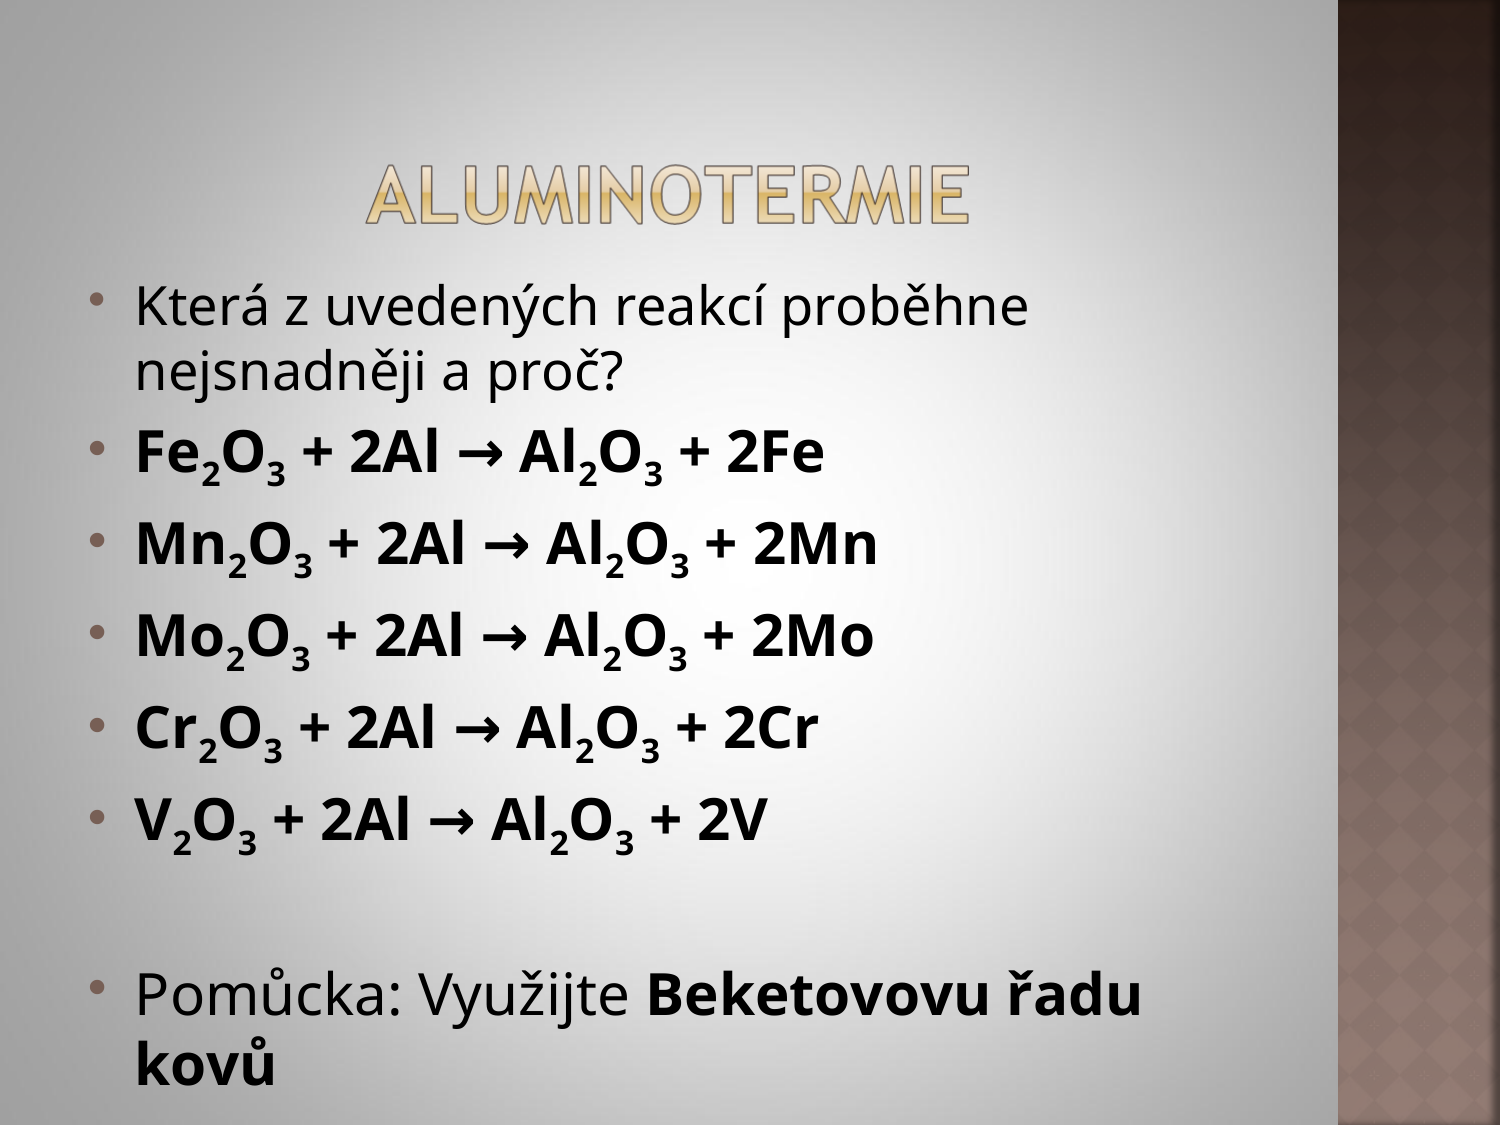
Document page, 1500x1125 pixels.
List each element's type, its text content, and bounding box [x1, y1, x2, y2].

text_box [75, 53, 1264, 290]
list Která z uvedených reakcí proběhne nejsnadněji a proč? Fe2O3 + 2Al → Al2O3 + 2Fe Mn2O3 + 2Al → Al2O3 + 2Mn Mo2O3 + 2Al → Al2O3 + 2Mo Cr2O3 + 2Al → Al2O3 + 2Cr V2O3 + 2Al → Al2O3 + 2V Pomůcka: Využijte Beketovovu řadu kovů [75, 263, 1263, 1117]
picture [0, 0, 1500, 1125]
